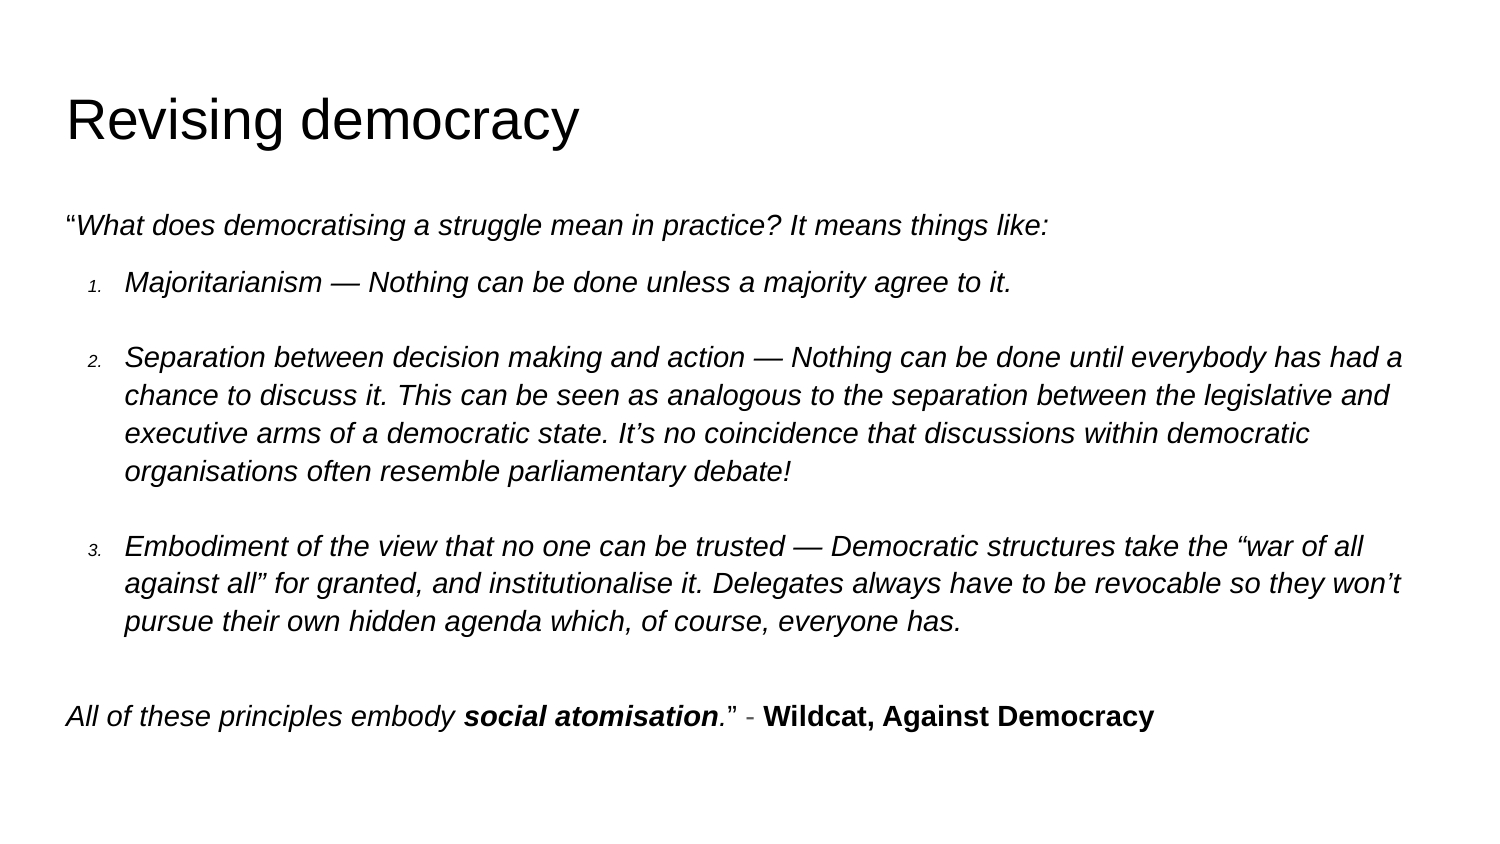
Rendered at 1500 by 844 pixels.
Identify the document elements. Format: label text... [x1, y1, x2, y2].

list “What does democratising a struggle mean in practice? It means things like: Majoritarianism — Nothing can be done unless a majority agree to it. Separation between decision making and action — Nothing can be done until everybody has had a chance to discuss it. This can be seen as analogous to the separation between the legislative and executive arms of a democratic state. It’s no coincidence that discussions within democratic organisations often resemble parliamentary debate! Embodiment of the view that no one can be trusted — Democratic structures take the “war of all against all” for granted, and institutionalise it. Delegates always have to be revocable so they won’t pursue their own hidden agenda which, of course, everyone has. All of these principles embody social atomisation.” - Wildcat, Against Democracy [51, 189, 1449, 750]
title Revising democracy [51, 72, 1449, 167]
